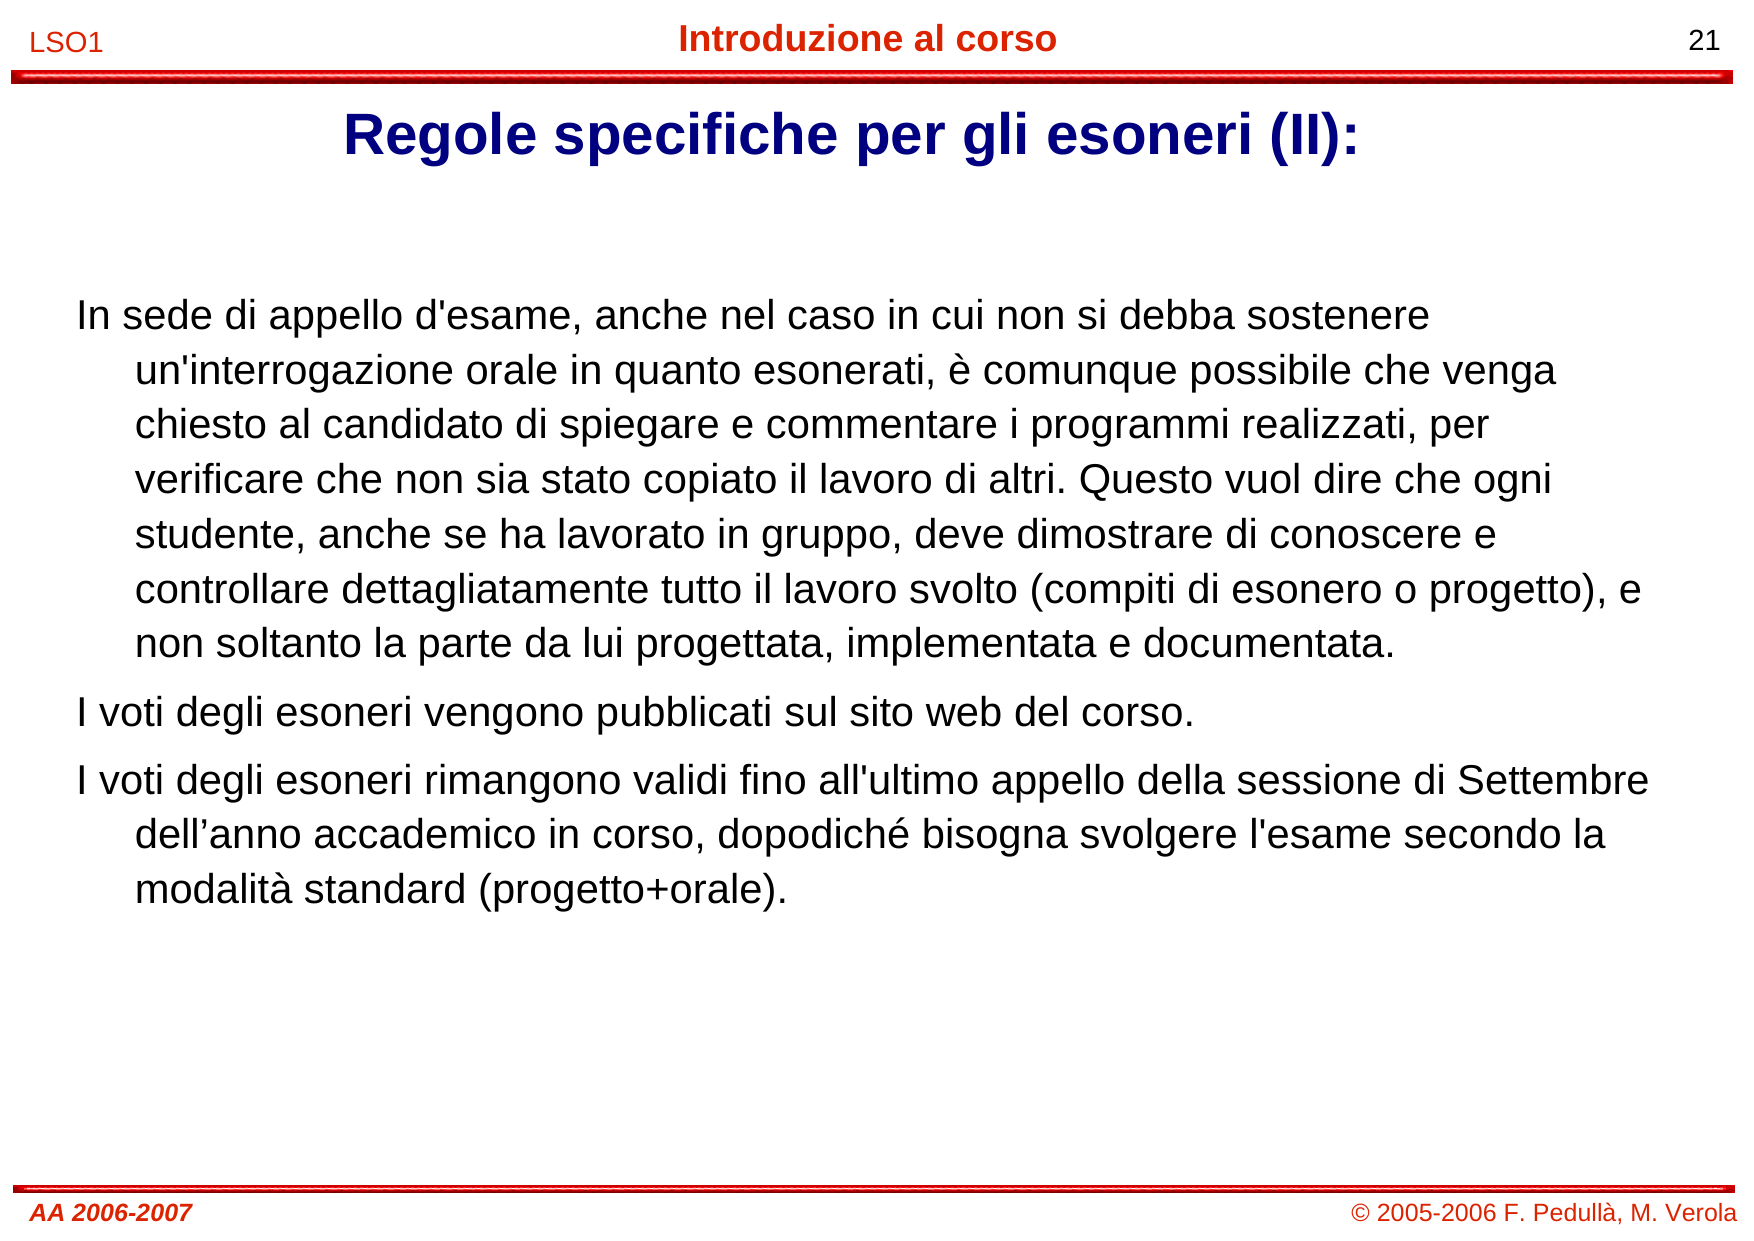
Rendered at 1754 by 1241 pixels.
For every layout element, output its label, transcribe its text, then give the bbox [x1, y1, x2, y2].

text_box Regole specifiche per gli esoneri (II): [300, 98, 1405, 187]
list In sede di appello d'esame, anche nel caso in cui non si debba sostenere un'interrogazione orale in quanto esonerati, è comunque possibile che venga chiesto al candidato di spiegare e commentare i programmi realizzati, per verificare che non sia stato copiato il lavoro di altri. Questo vuol dire che ogni studente, anche se ha lavorato in gruppo, deve dimostrare di conoscere e controllare dettagliatamente tutto il lavoro svolto (compiti di esonero o progetto), e non soltanto la parte da lui progettata, implementata e documentata. I voti degli esoneri vengono pubblicati sul sito web del corso. I voti degli esoneri rimangono validi fino all'ultimo appello della sessione di Settembre dell’anno accademico in corso, dopodiché bisogna svolgere l'esame secondo la modalità standard (progetto+orale). [73, 209, 1665, 1011]
picture [13, 1185, 1735, 1193]
picture [11, 70, 1733, 84]
